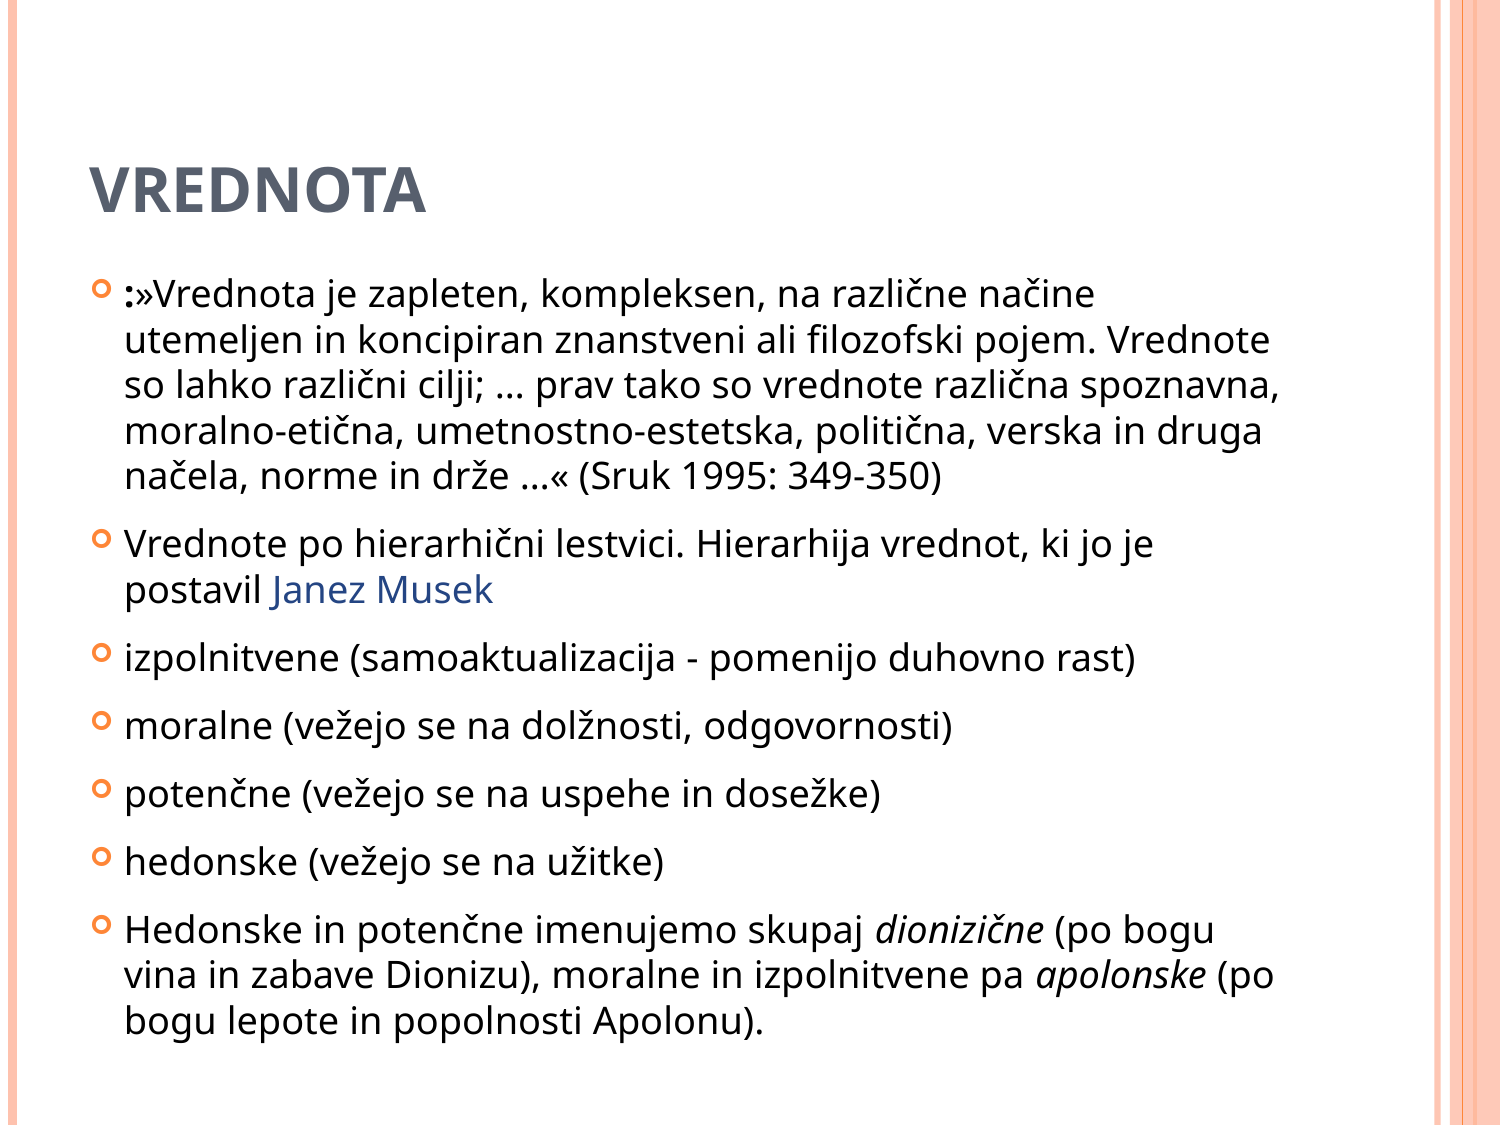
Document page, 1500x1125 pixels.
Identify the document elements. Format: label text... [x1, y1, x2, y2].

list :»Vrednota je zapleten, kompleksen, na različne načine utemeljen in koncipiran znanstveni ali filozofski pojem. Vrednote so lahko različni cilji; … prav tako so vrednote različna spoznavna, moralno-etična, umetnostno-estetska, politična, verska in druga načela, norme in drže …« (Sruk 1995: 349-350) Vrednote po hierarhični lestvici. Hierarhija vrednot, ki jo je postavil Janez Musek izpolnitvene (samoaktualizacija - pomenijo duhovno rast) moralne (vežejo se na dolžnosti, odgovornosti) potenčne (vežejo se na uspehe in dosežke) hedonske (vežejo se na užitke) Hedonske in potenčne imenujemo skupaj dionizične (po bogu vina in zabave Dionizu), moralne in izpolnitvene pa apolonske (po bogu lepote in popolnosti Apolonu). [75, 262, 1300, 1062]
title VREDNOTA [75, 45, 1300, 233]
